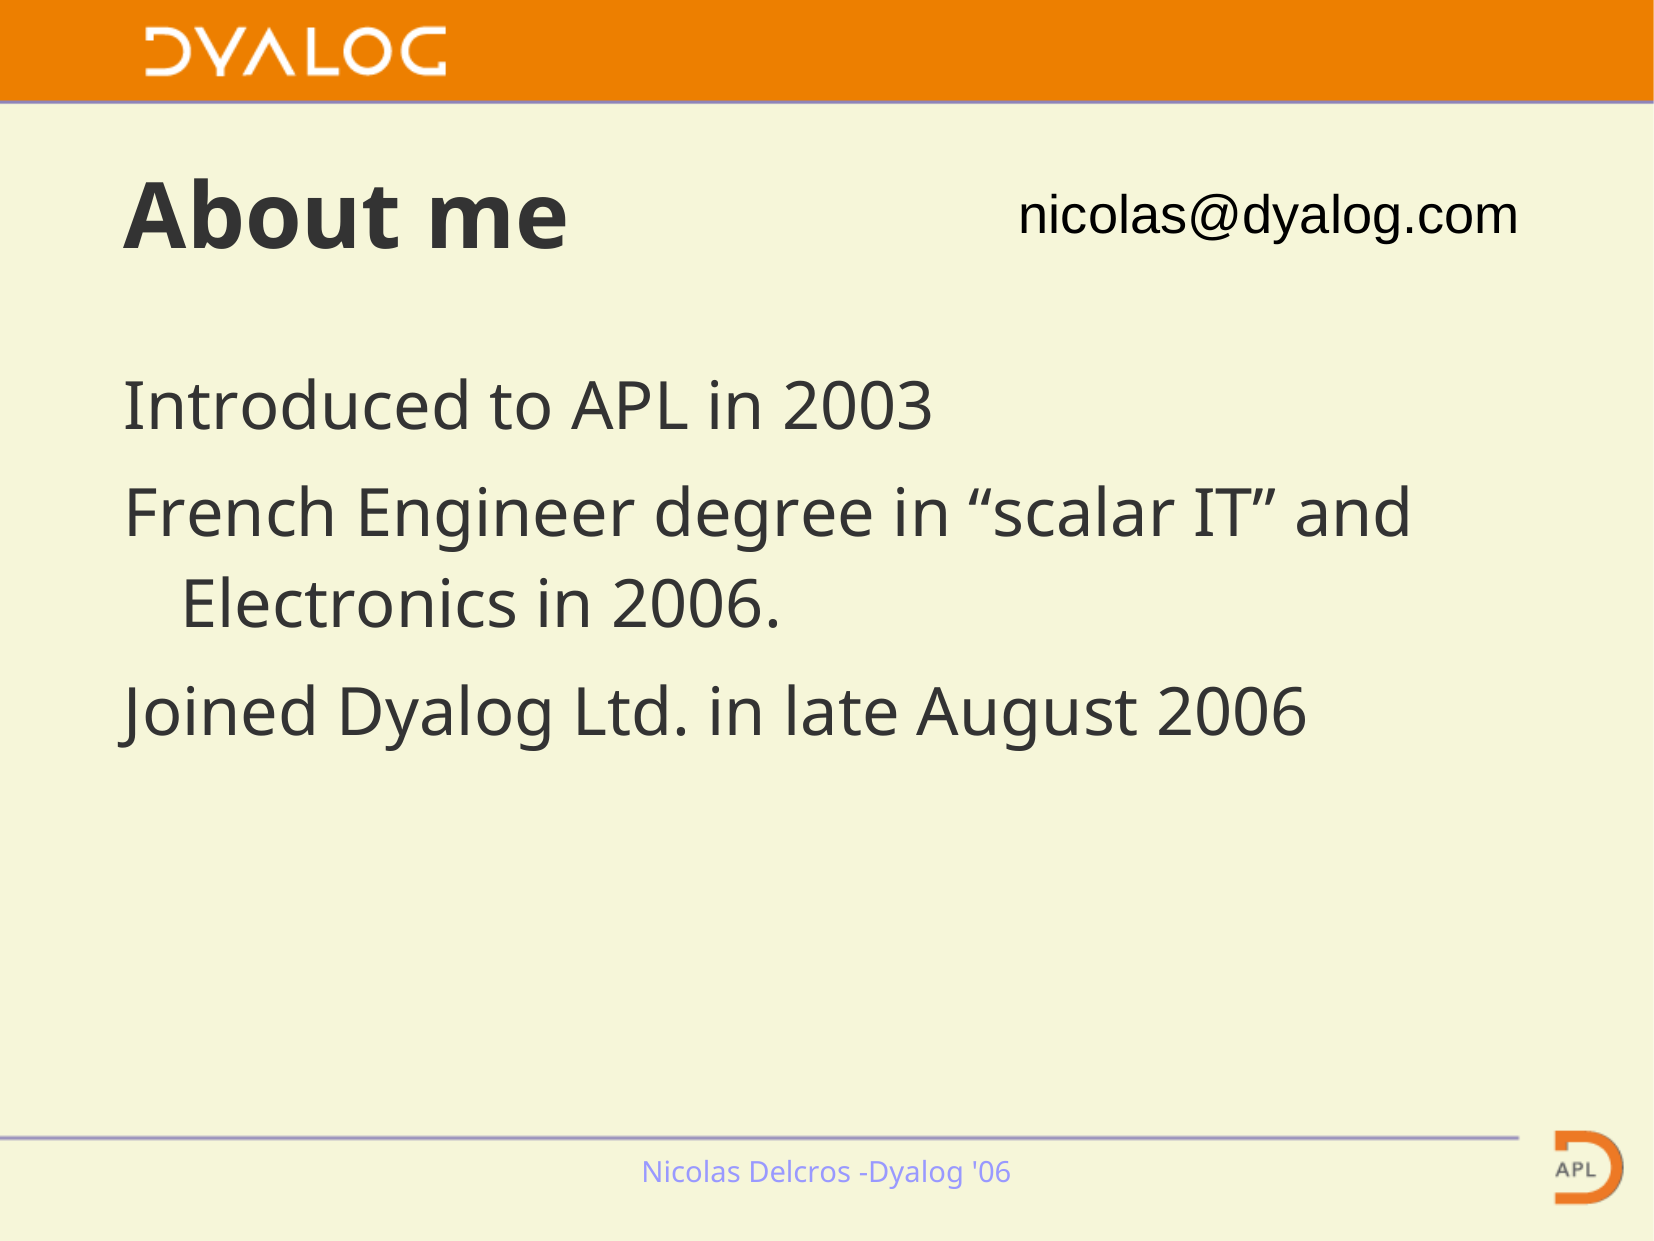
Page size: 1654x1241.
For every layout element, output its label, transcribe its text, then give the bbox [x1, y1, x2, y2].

picture [0, 0, 1654, 1241]
title About me [124, 83, 1530, 344]
list Introduced to APL in 2003 French Engineer degree in “scalar IT” and Electronics in 2006. Joined Dyalog Ltd. in late August 2006 [124, 358, 1530, 886]
text_box nicolas@dyalog.com [1003, 177, 1565, 253]
